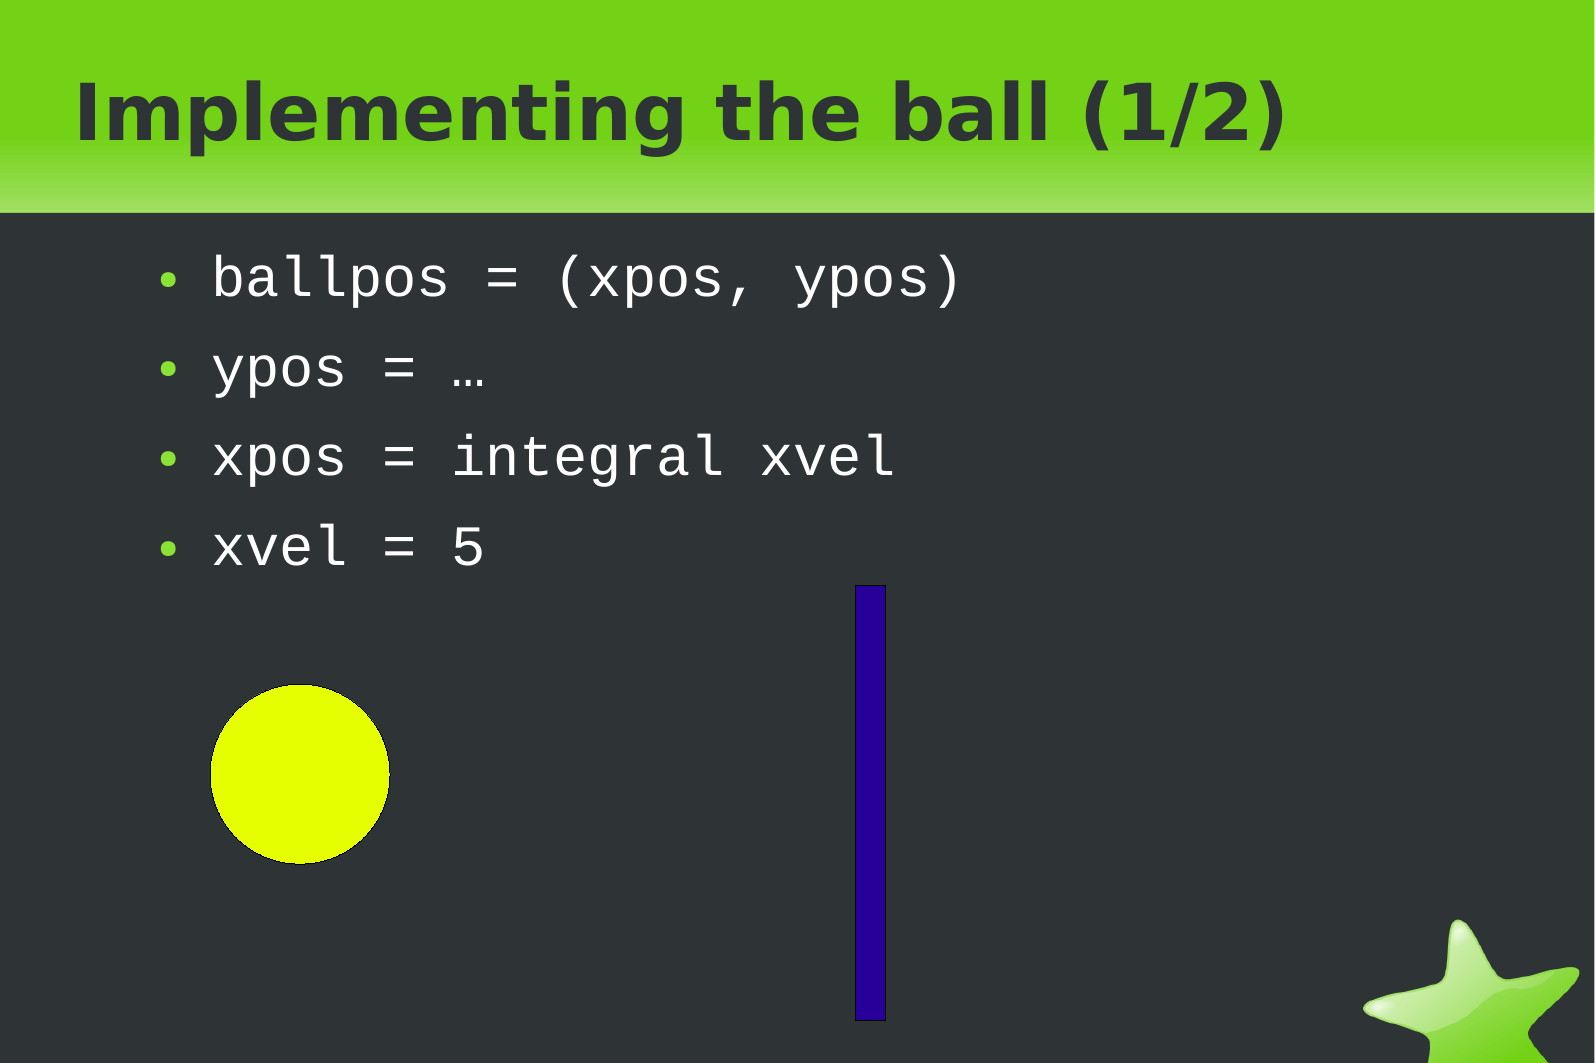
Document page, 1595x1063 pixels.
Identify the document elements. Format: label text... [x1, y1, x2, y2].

text_box [855, 585, 886, 1021]
picture [0, 0, 1595, 1063]
text_box [210, 684, 391, 865]
list ballpos = (xpos, ypos) ypos = … xpos = integral xvel xvel = 5 [79, 248, 1515, 951]
title Implementing the ball (1/2) [74, 25, 1510, 203]
